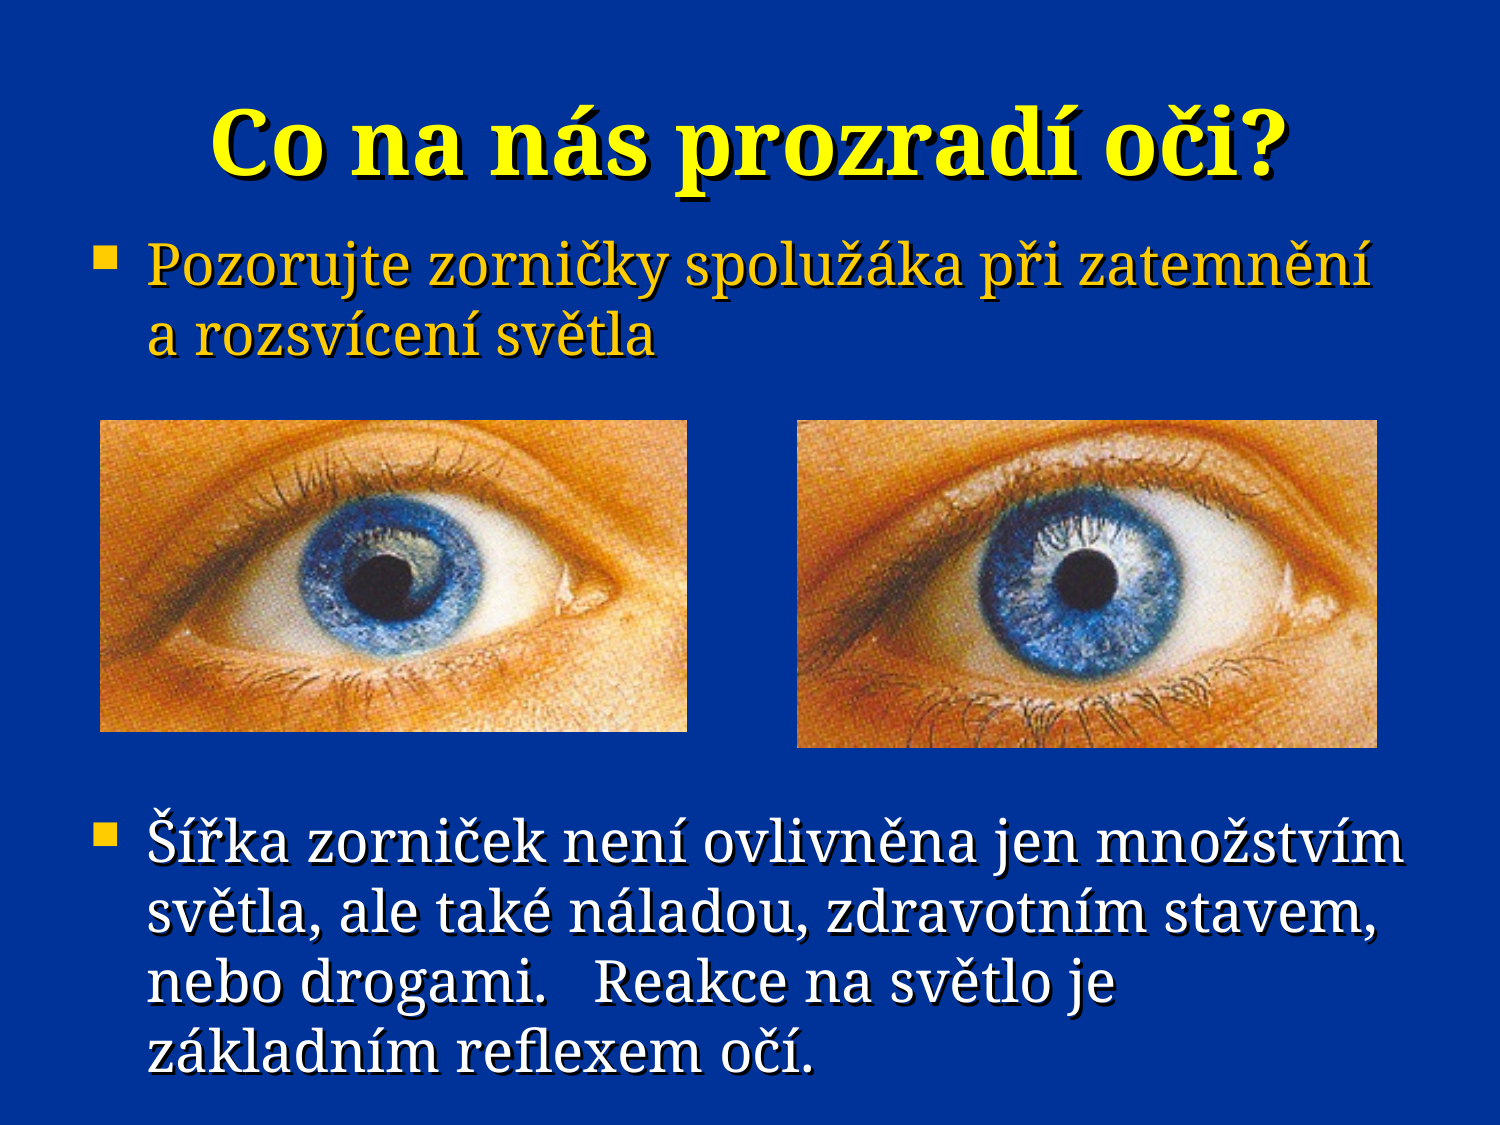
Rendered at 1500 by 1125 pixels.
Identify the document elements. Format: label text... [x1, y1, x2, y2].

title Co na nás prozradí oči? [75, 45, 1426, 219]
picture [100, 420, 687, 733]
list Pozorujte zorničky spolužáka při zatemnění a rozsvícení světla Šířka zorniček není ovlivněna jen množstvím světla, ale také náladou, zdravotním stavem, nebo drogami. Reakce na světlo je základním reflexem očí. [75, 219, 1426, 1083]
picture [797, 420, 1377, 748]
